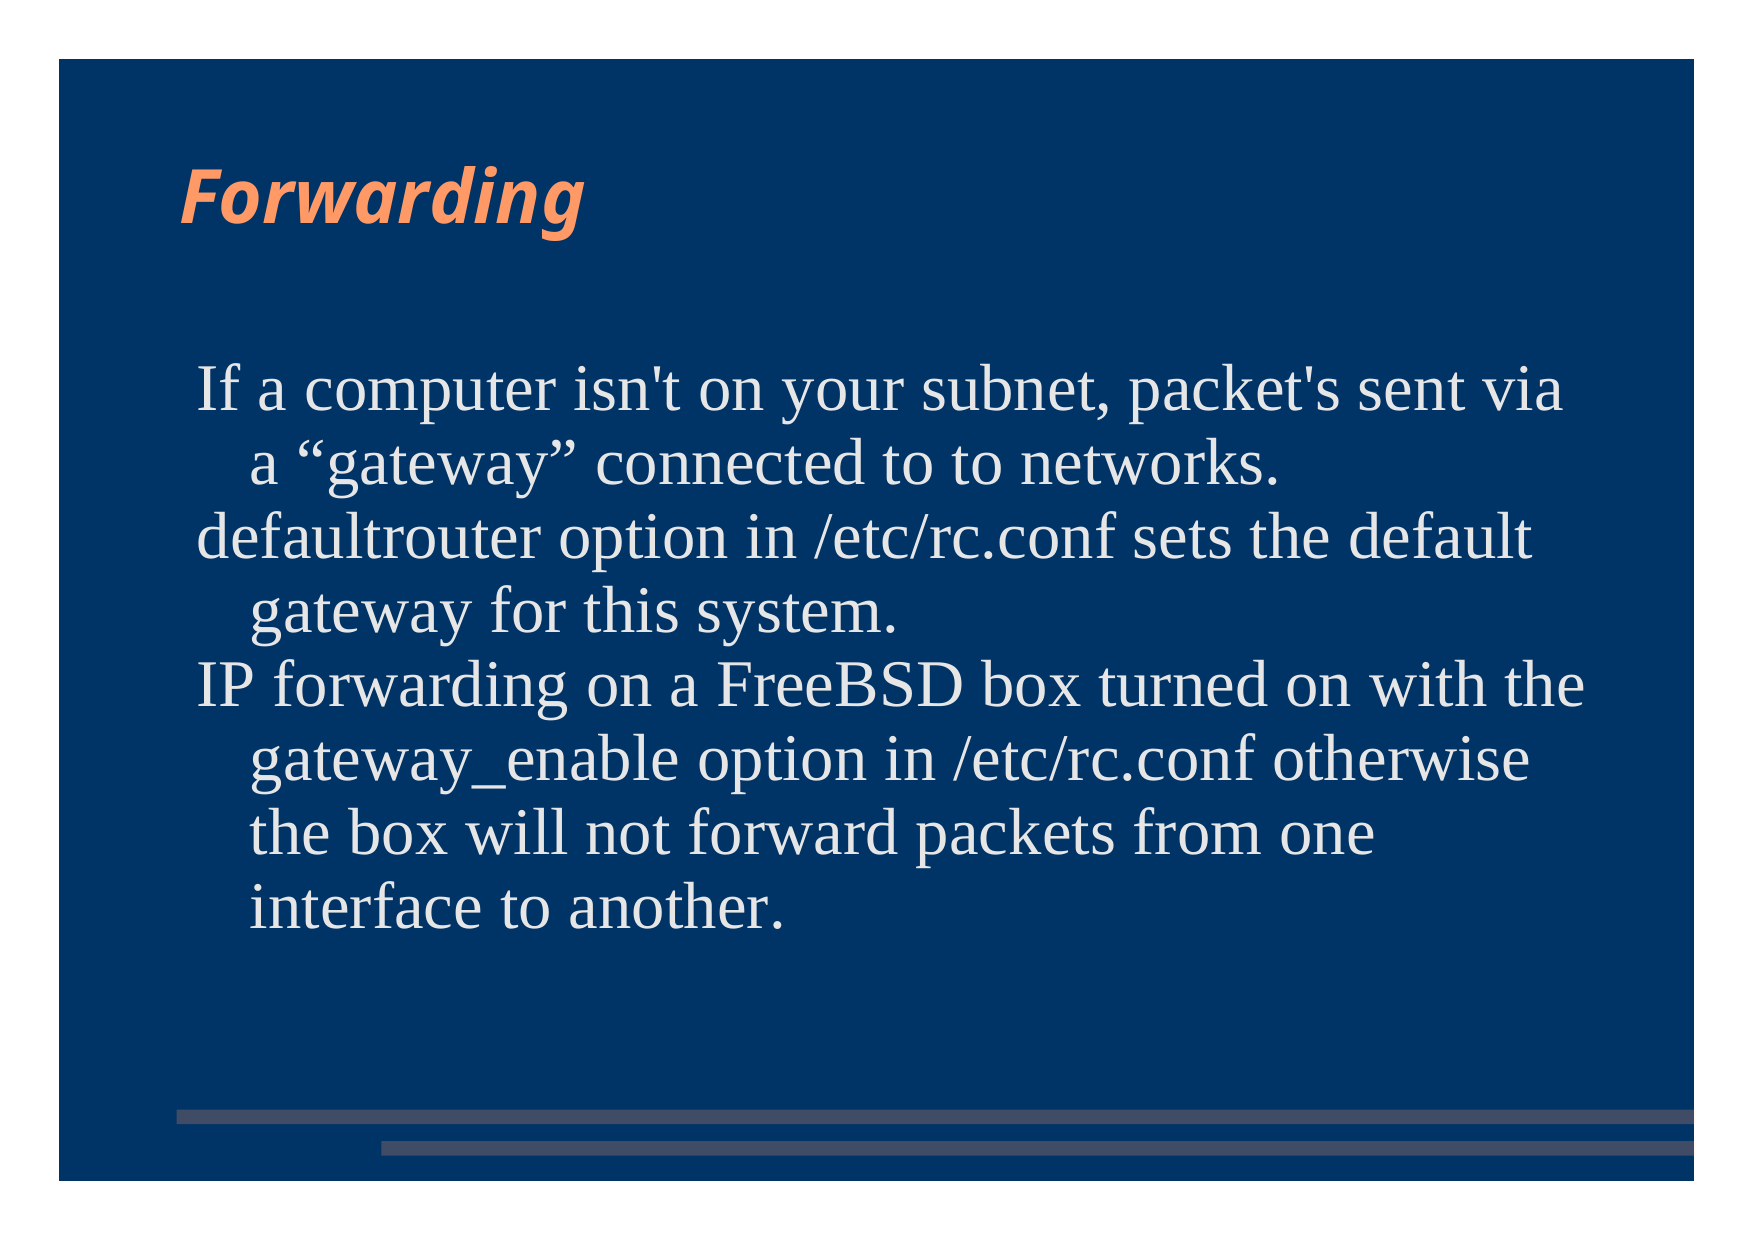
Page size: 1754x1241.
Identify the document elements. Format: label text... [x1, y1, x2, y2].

list If a computer isn't on your subnet, packet's sent via a “gateway” connected to to networks. defaultrouter option in /etc/rc.conf sets the default gateway for this system. IP forwarding on a FreeBSD box turned on with the gateway_enable option in /etc/rc.conf otherwise the box will not forward packets from one interface to another. [179, 350, 1603, 1084]
title Forwarding [179, 100, 1576, 289]
